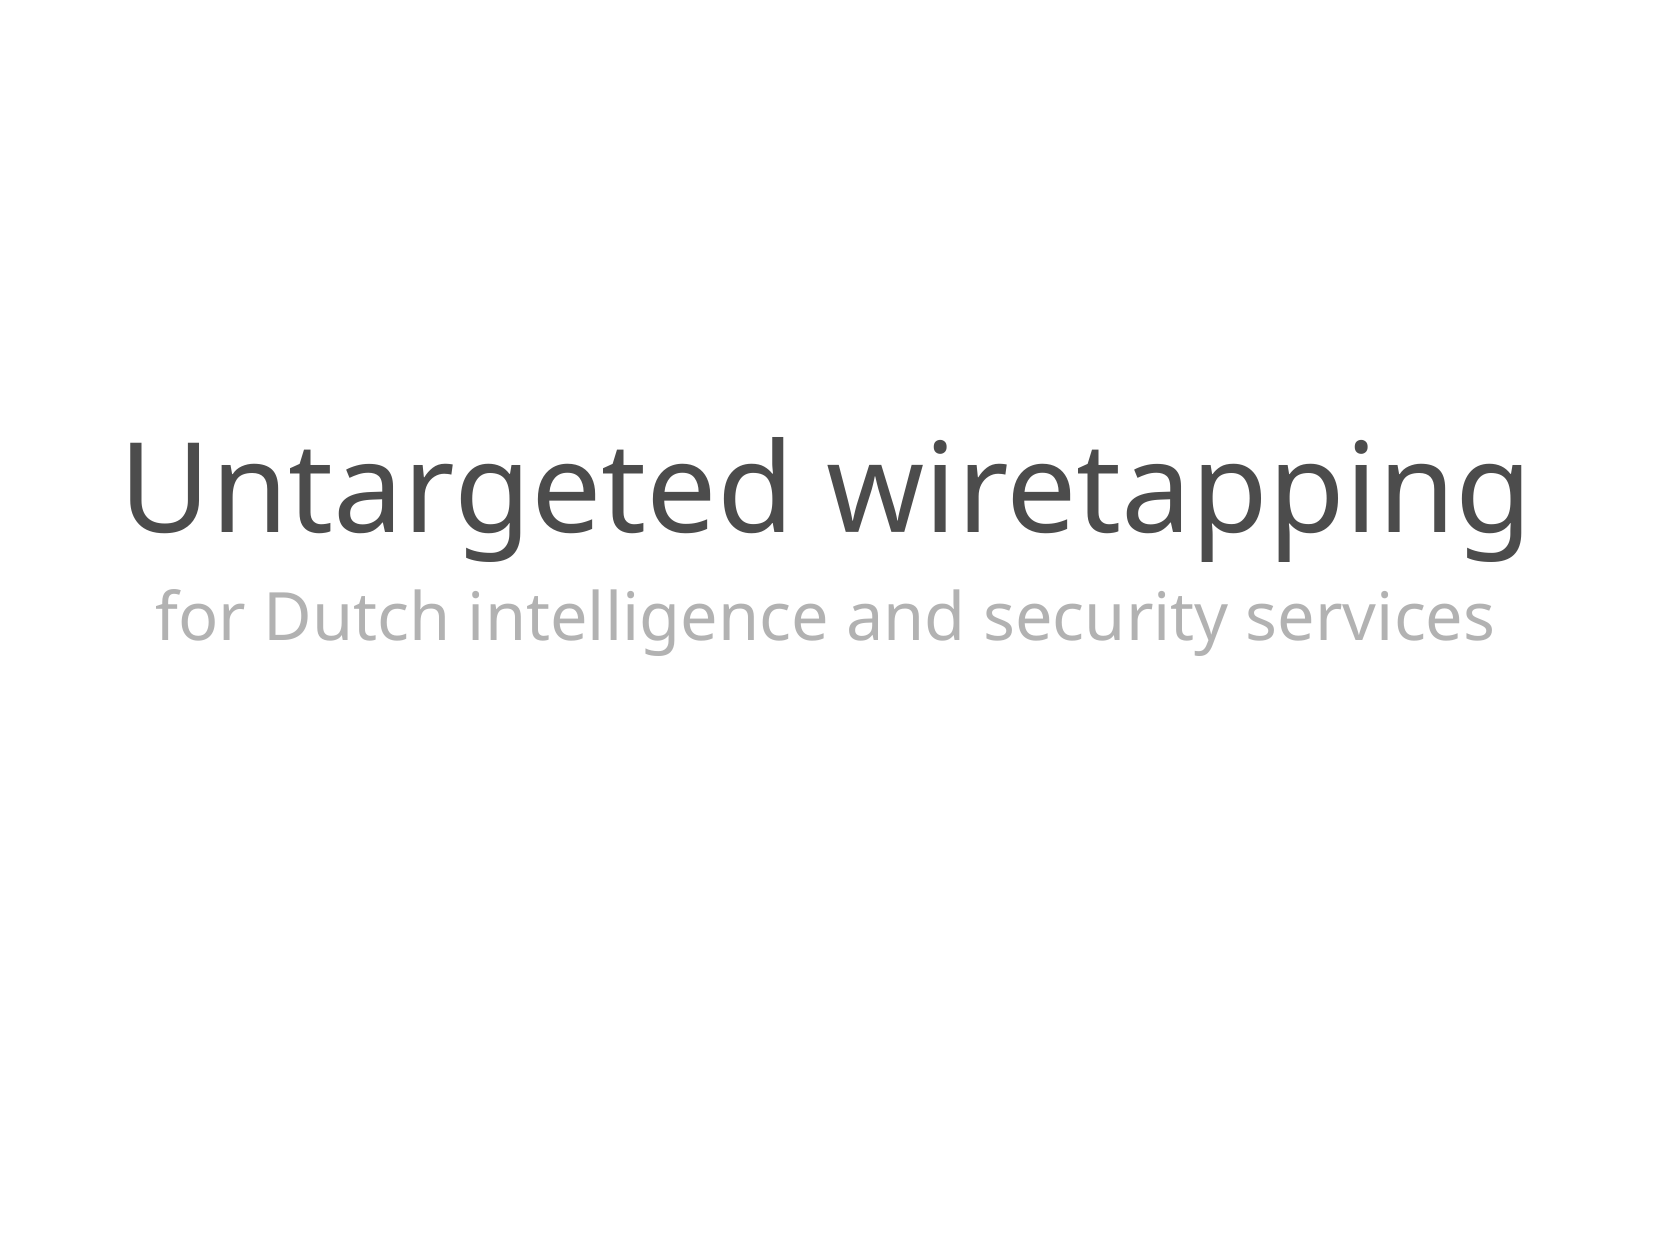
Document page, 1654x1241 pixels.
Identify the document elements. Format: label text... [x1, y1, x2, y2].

subtitle Untargeted wiretapping for Dutch intelligence and security services [82, 49, 1571, 1010]
